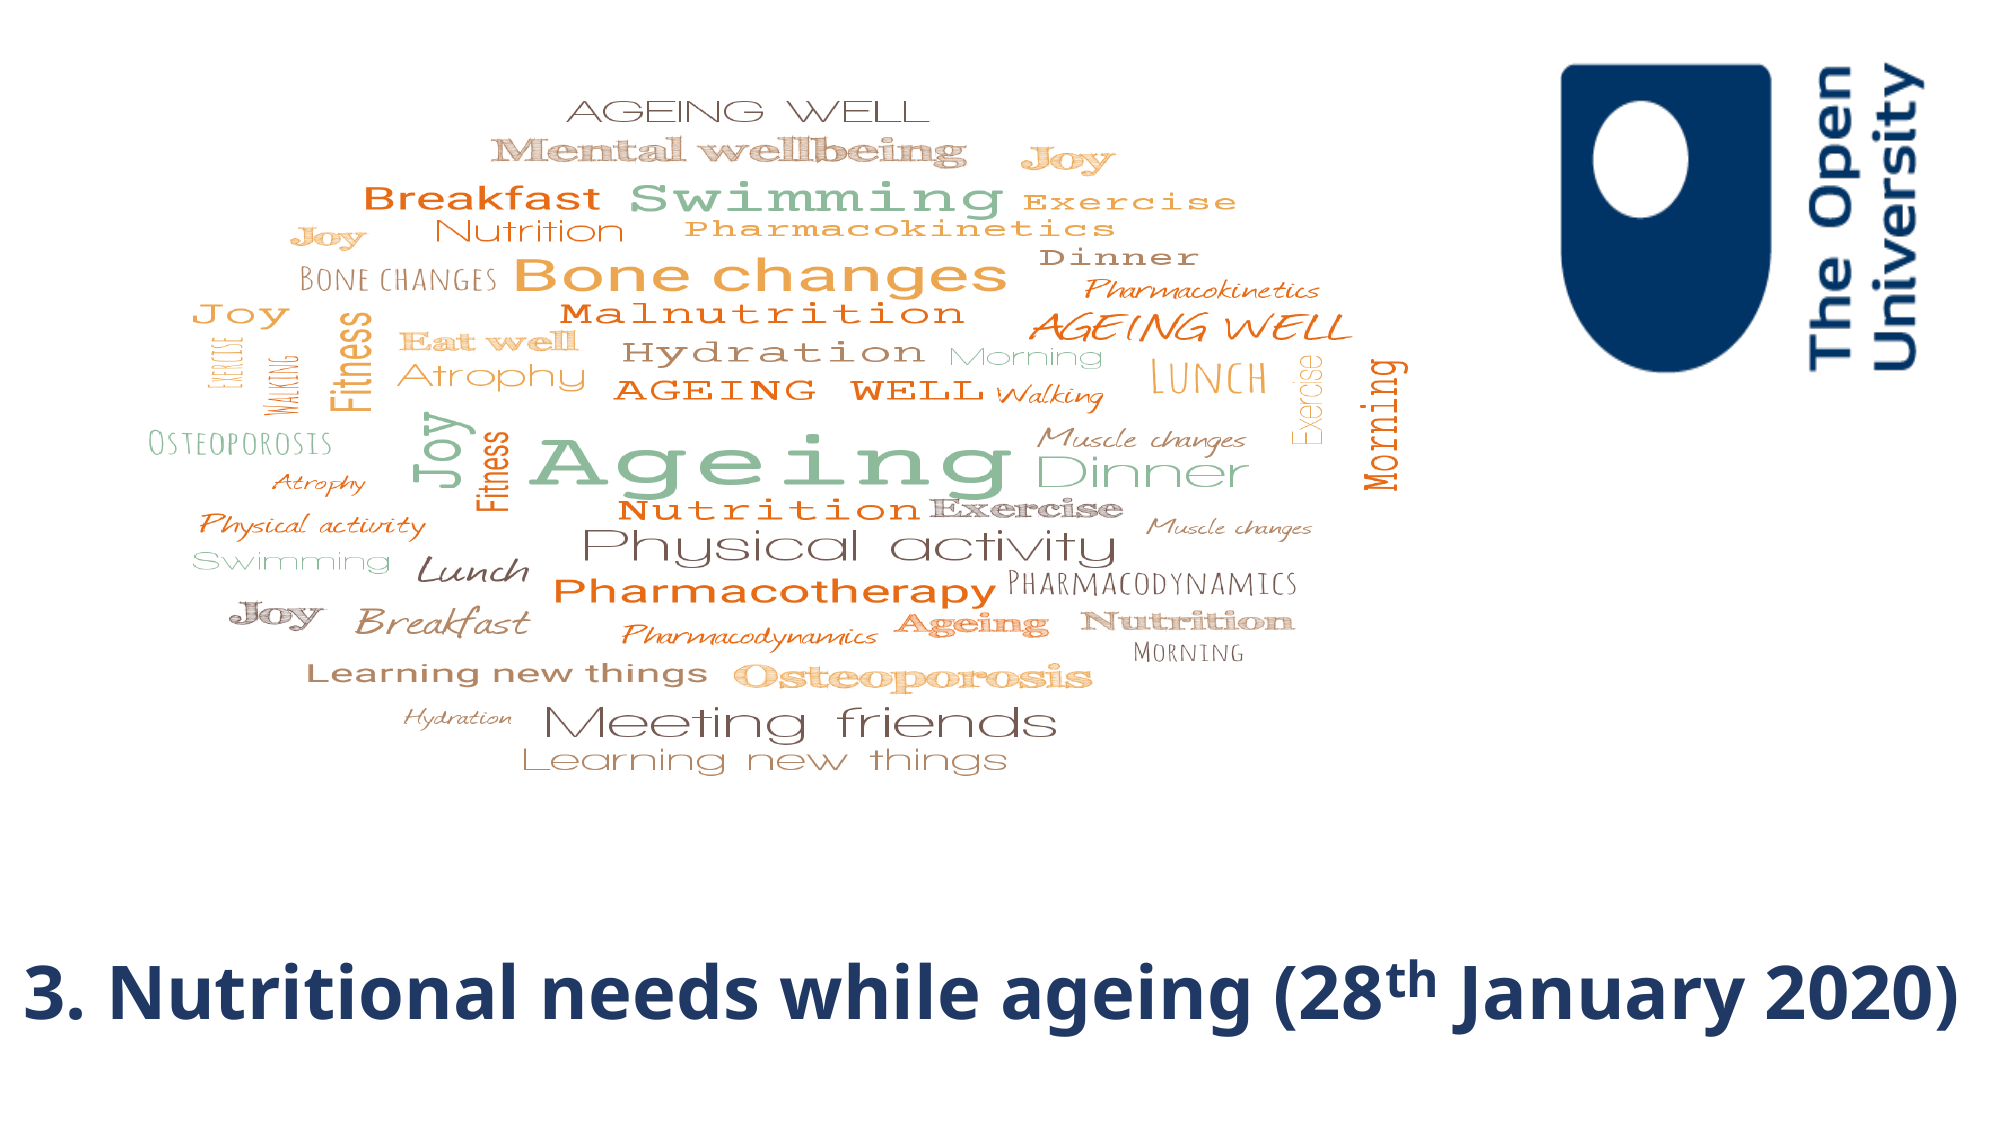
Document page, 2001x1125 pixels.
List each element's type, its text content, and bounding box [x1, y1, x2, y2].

title 3. Nutritional needs while ageing (28th January 2020) [0, 898, 2000, 1044]
picture [1559, 58, 1927, 378]
picture [91, 58, 1446, 818]
